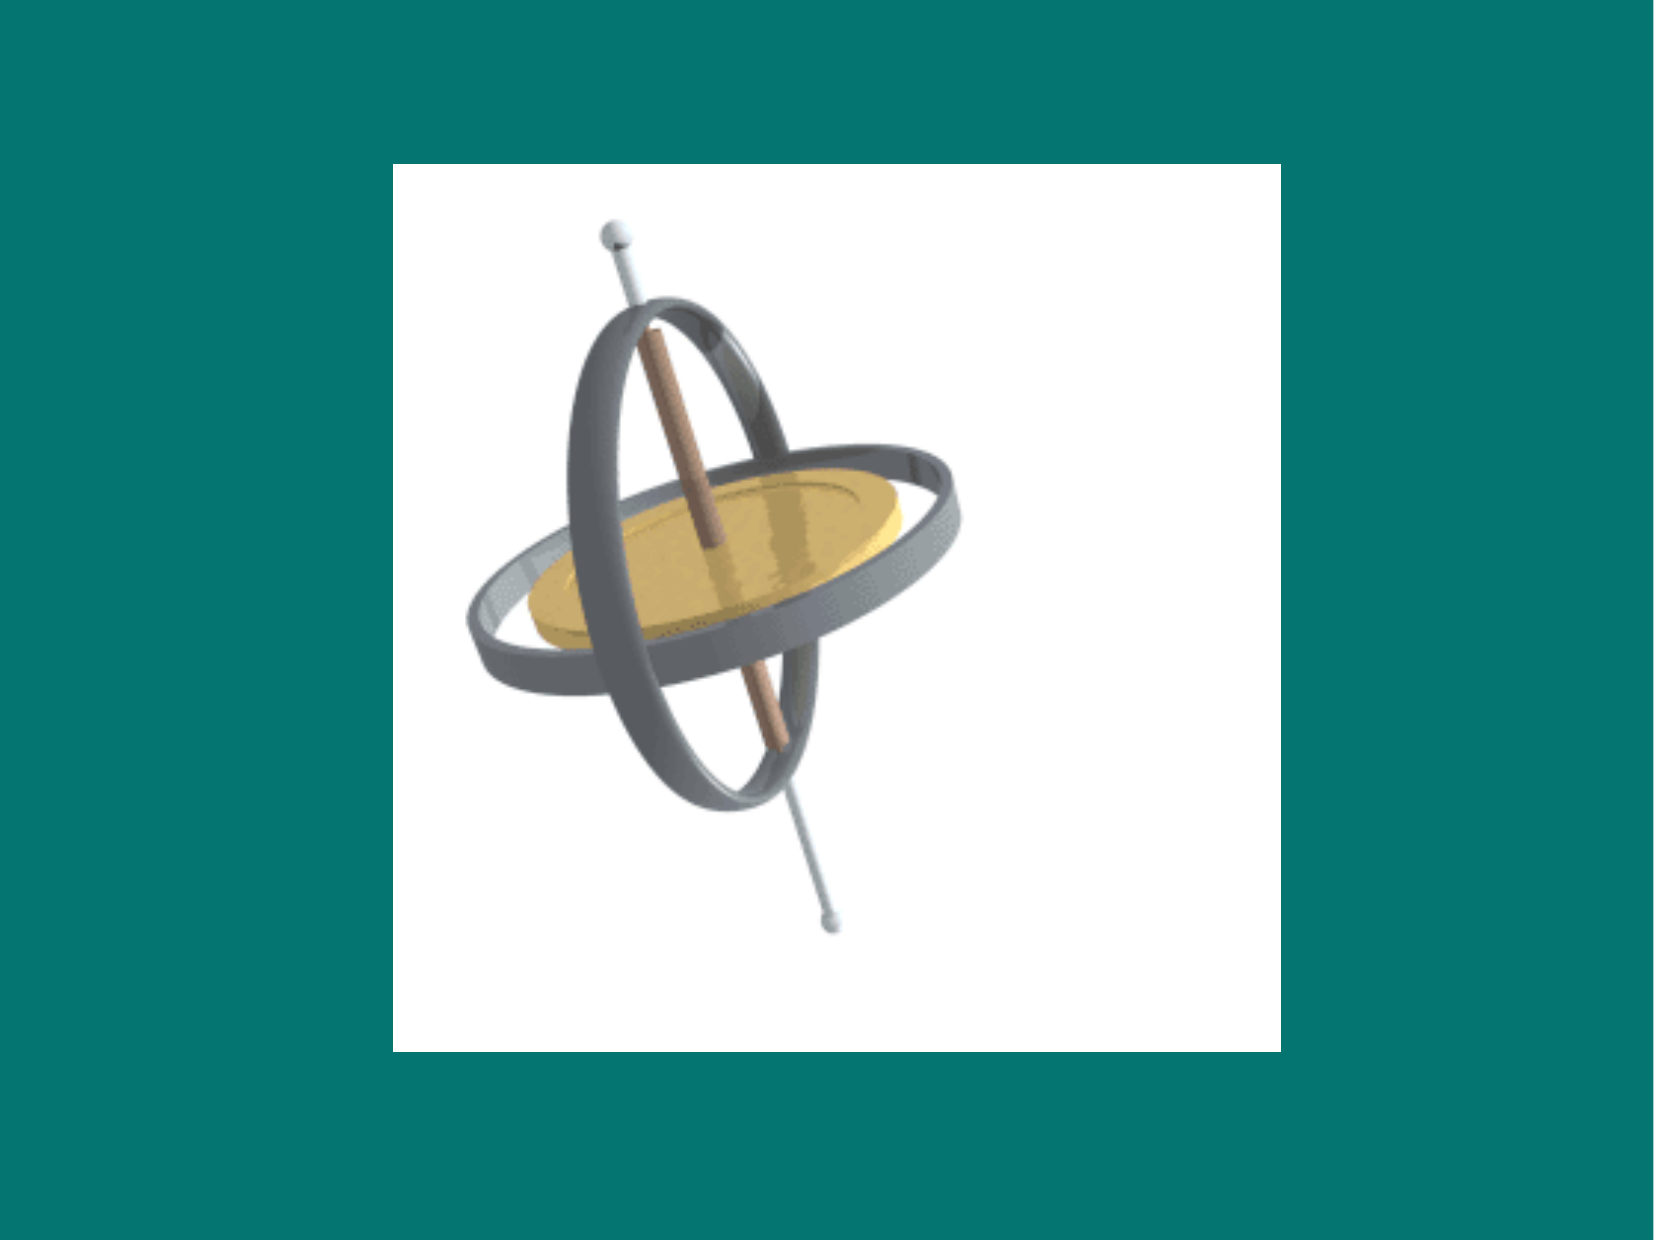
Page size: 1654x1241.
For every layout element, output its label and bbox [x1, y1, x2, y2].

picture [393, 164, 1281, 1052]
